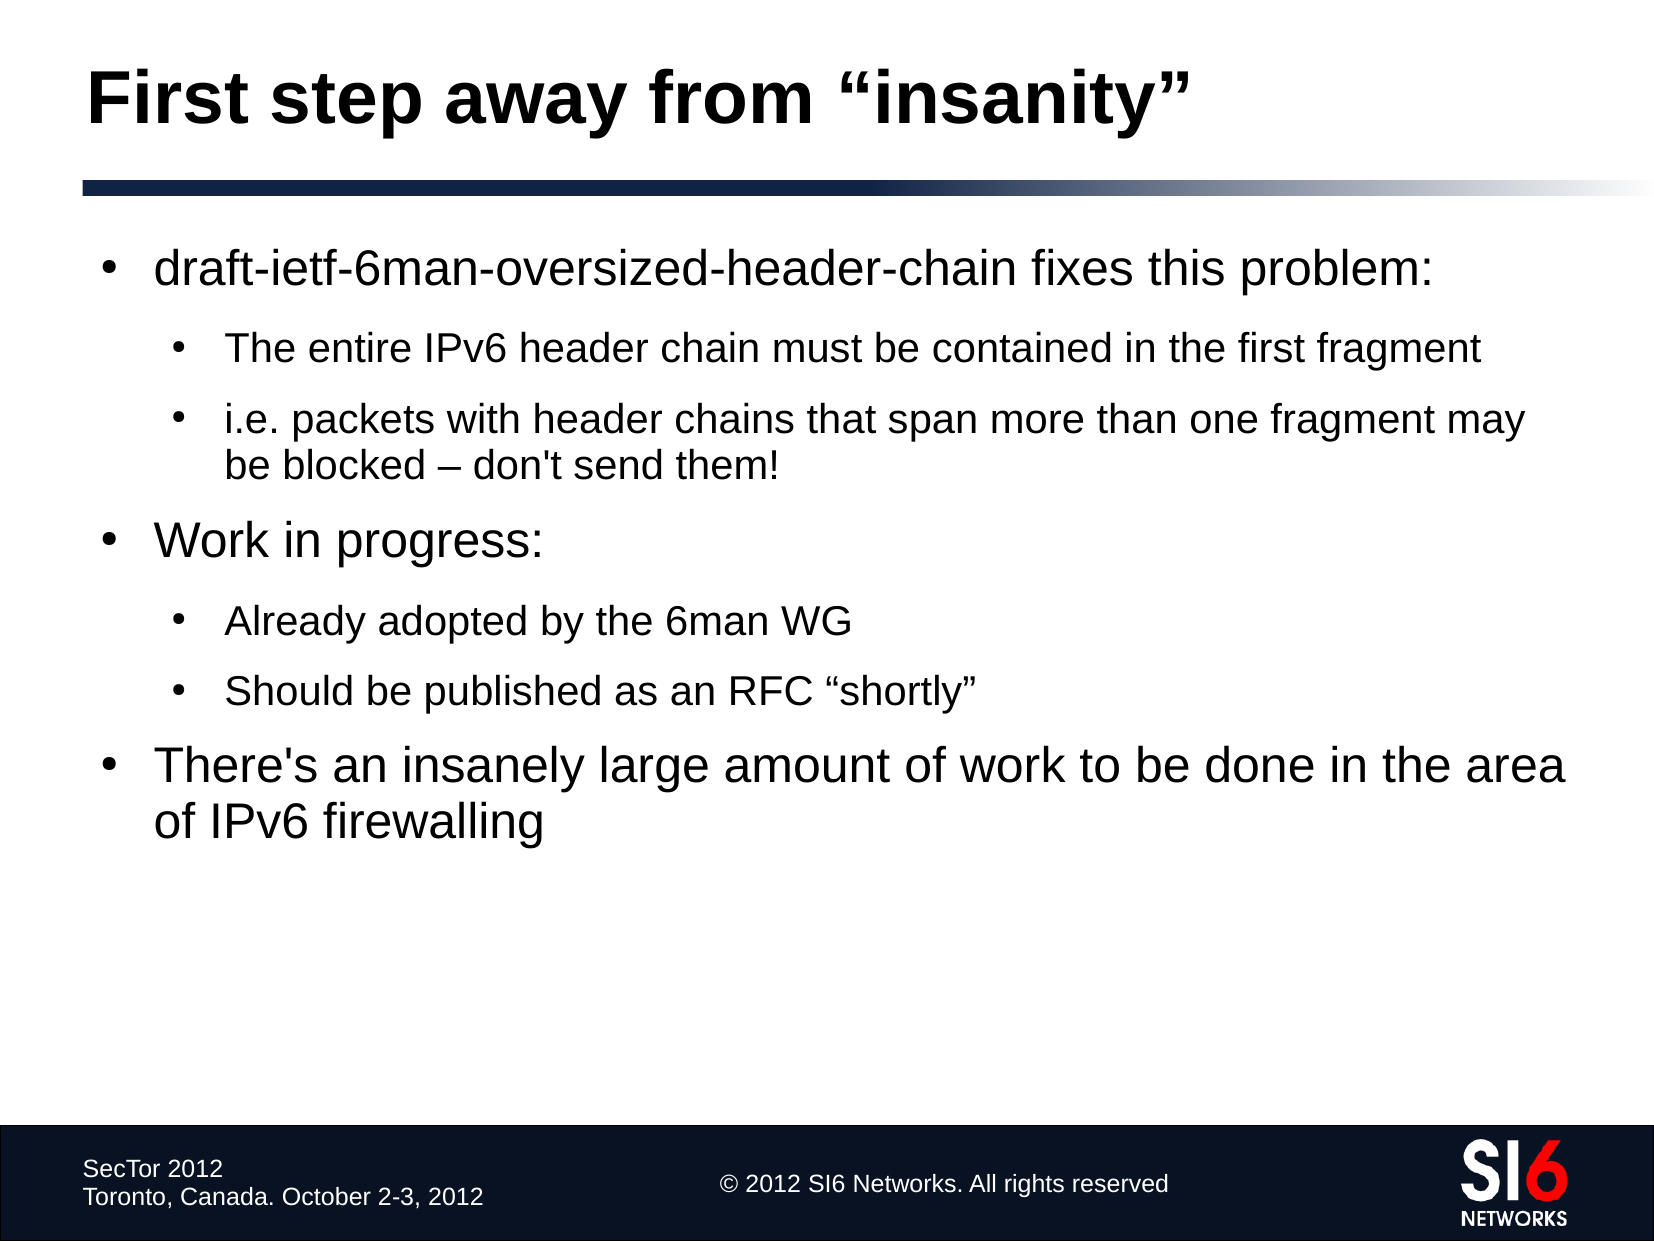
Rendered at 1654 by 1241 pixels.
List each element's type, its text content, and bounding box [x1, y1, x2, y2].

picture [1461, 1139, 1567, 1226]
title First step away from “insanity” [86, 30, 1576, 166]
list draft-ietf-6man-oversized-header-chain fixes this problem: The entire IPv6 header chain must be contained in the first fragment i.e. packets with header chains that span more than one fragment may be blocked – don't send them! Work in progress: Already adopted by the 6man WG Should be published as an RFC “shortly” There's an insanely large amount of work to be done in the area of IPv6 firewalling [82, 240, 1571, 1059]
